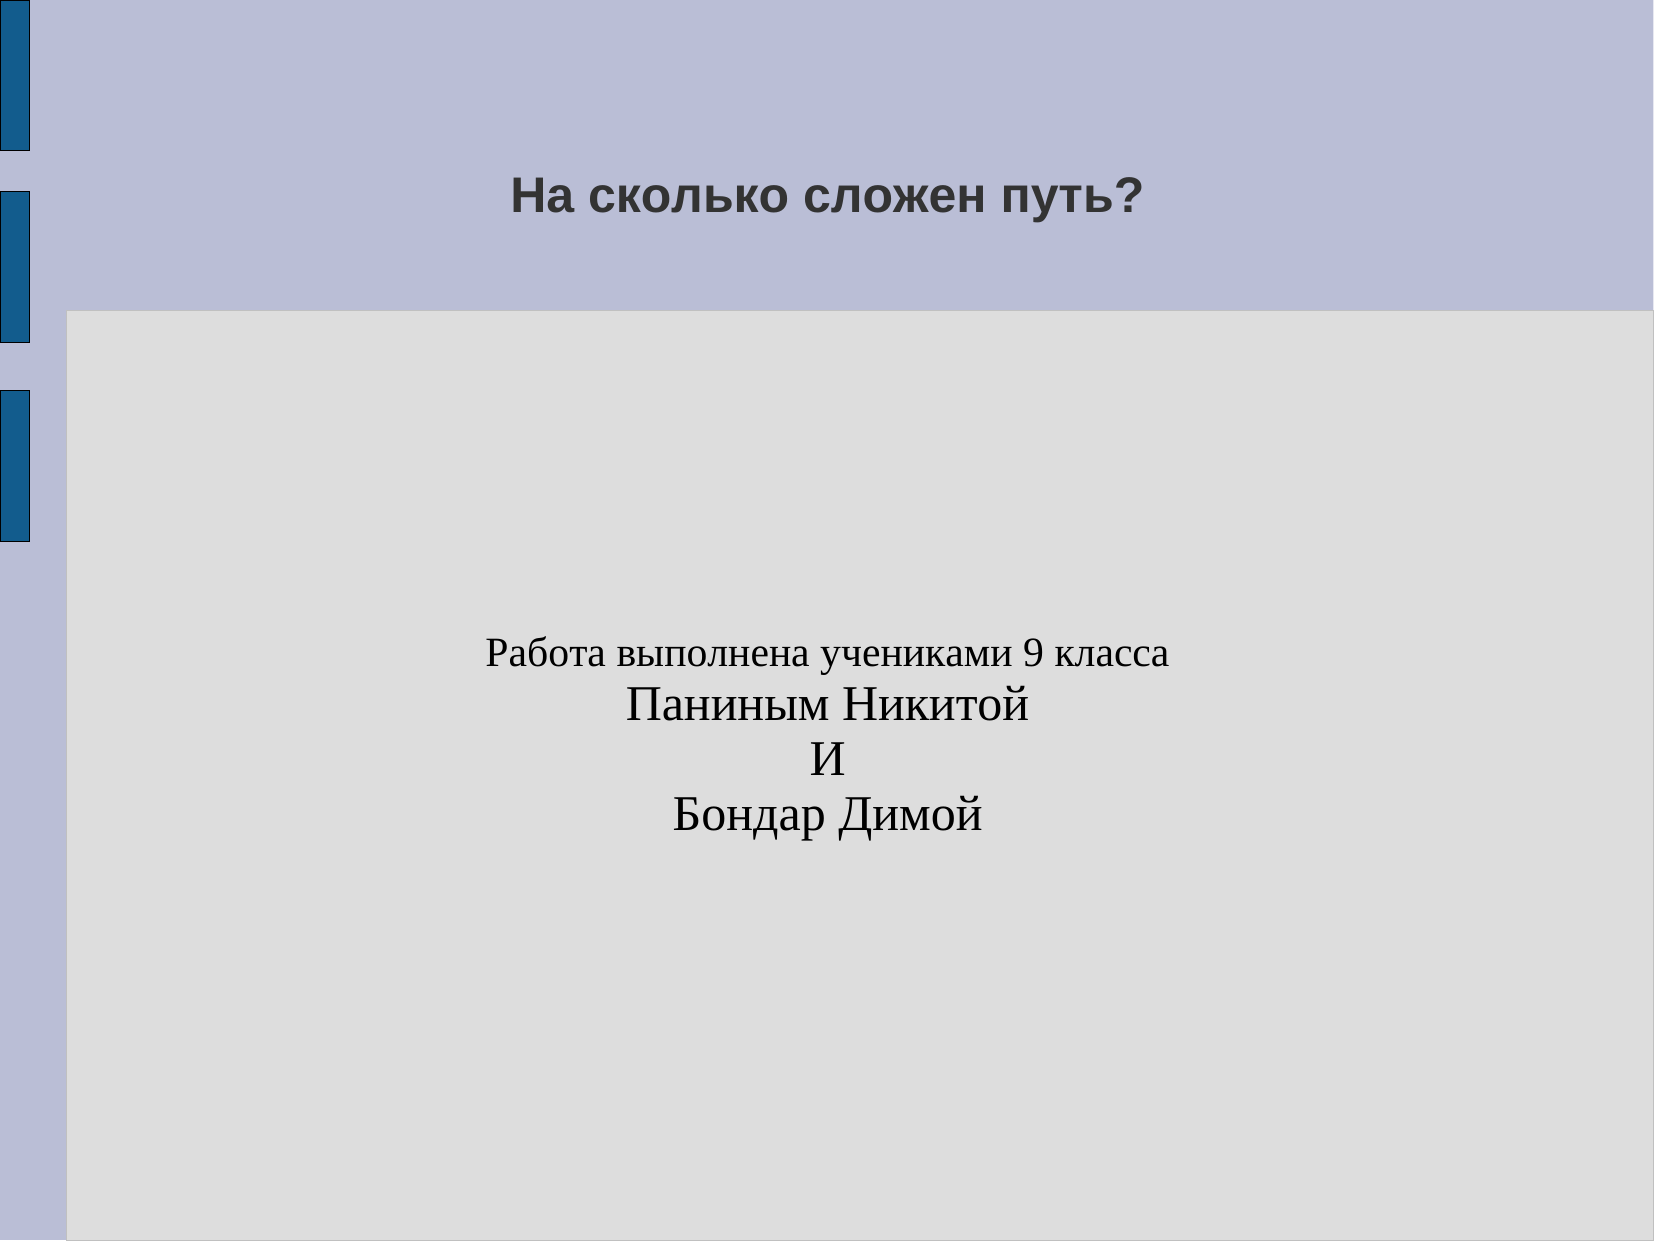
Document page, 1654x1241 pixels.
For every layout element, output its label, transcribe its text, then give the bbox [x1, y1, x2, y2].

title На сколько сложен путь? [121, 91, 1534, 299]
subtitle Работа выполнена учениками 9 класса Паниным Никитой И Бондар Димой [121, 344, 1534, 1127]
